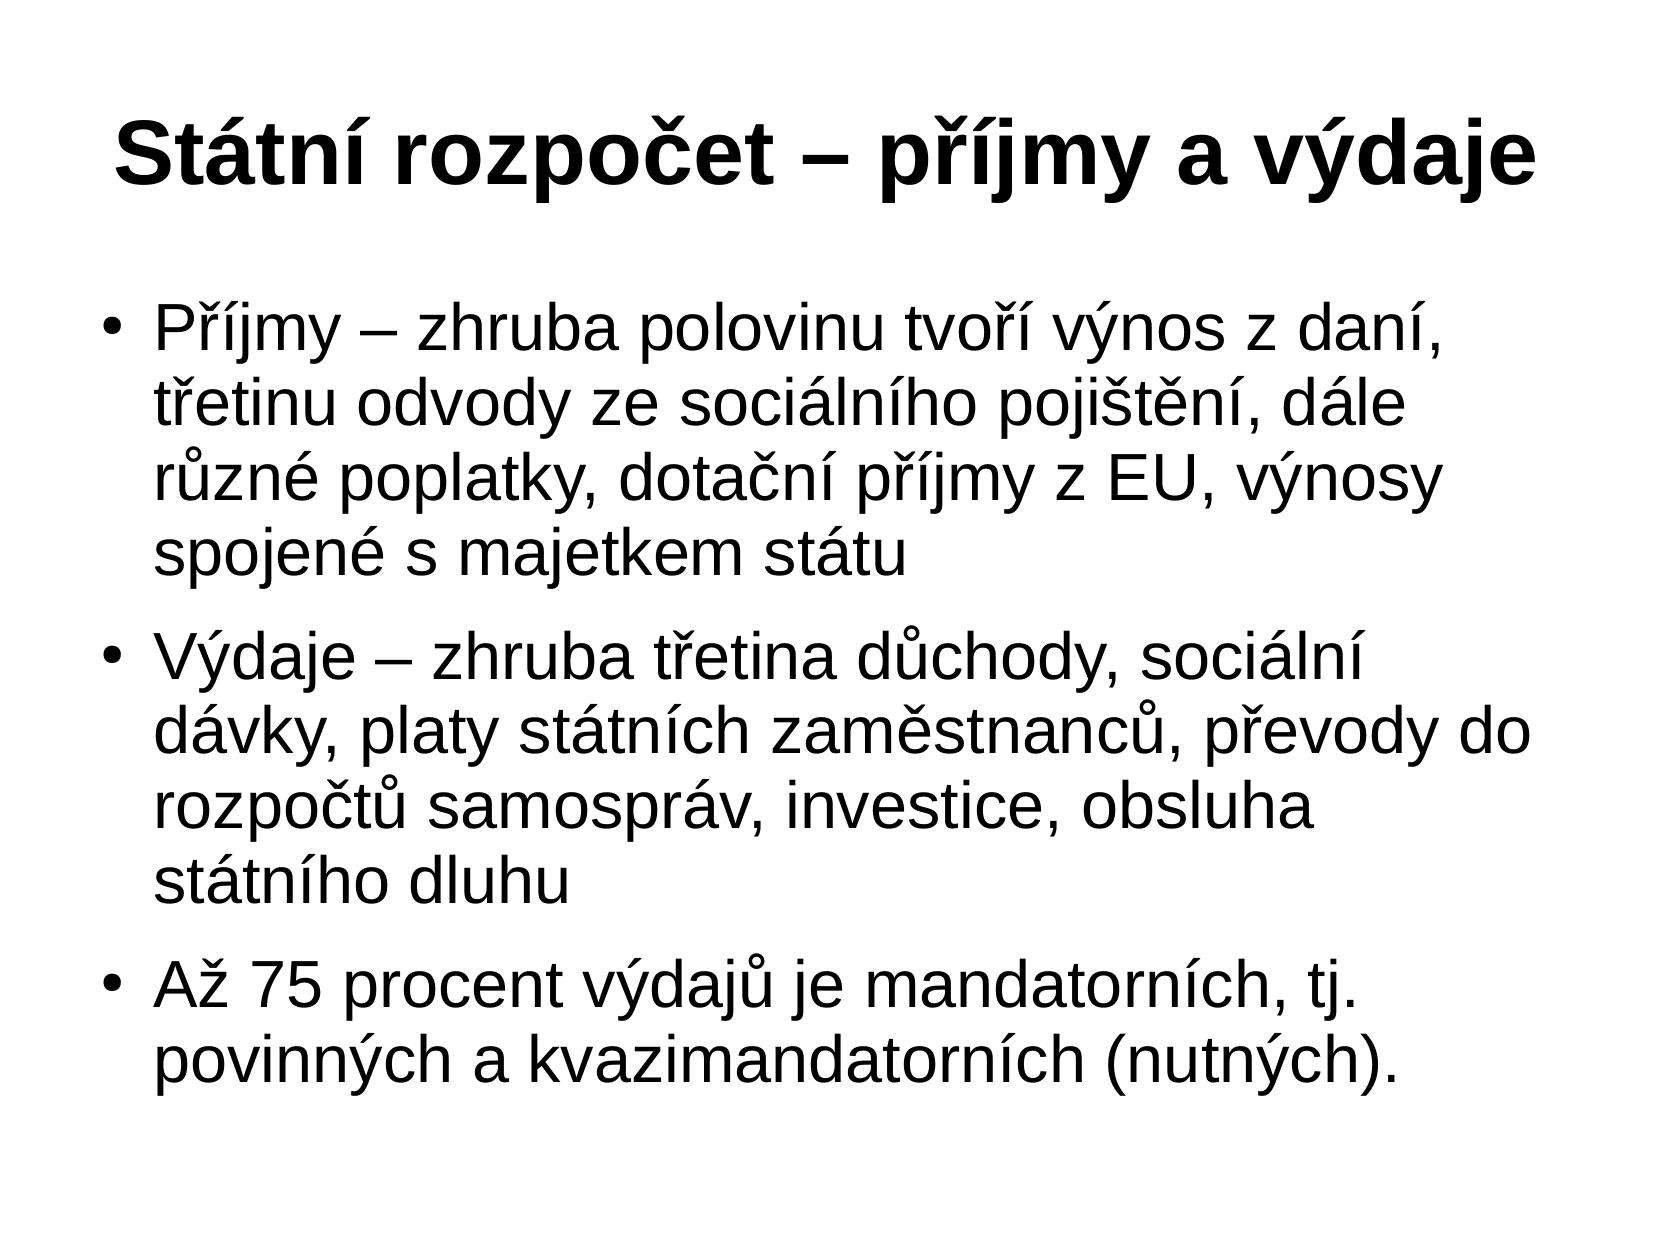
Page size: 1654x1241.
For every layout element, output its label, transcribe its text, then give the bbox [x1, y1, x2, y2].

list Příjmy – zhruba polovinu tvoří výnos z daní, třetinu odvody ze sociálního pojištění, dále různé poplatky, dotační příjmy z EU, výnosy spojené s majetkem státu Výdaje – zhruba třetina důchody, sociální dávky, platy státních zaměstnanců, převody do rozpočtů samospráv, investice, obsluha státního dluhu Až 75 procent výdajů je mandatorních, tj. povinných a kvazimandatorních (nutných). [82, 290, 1571, 1109]
title Státní rozpočet – příjmy a výdaje [82, 49, 1571, 257]
